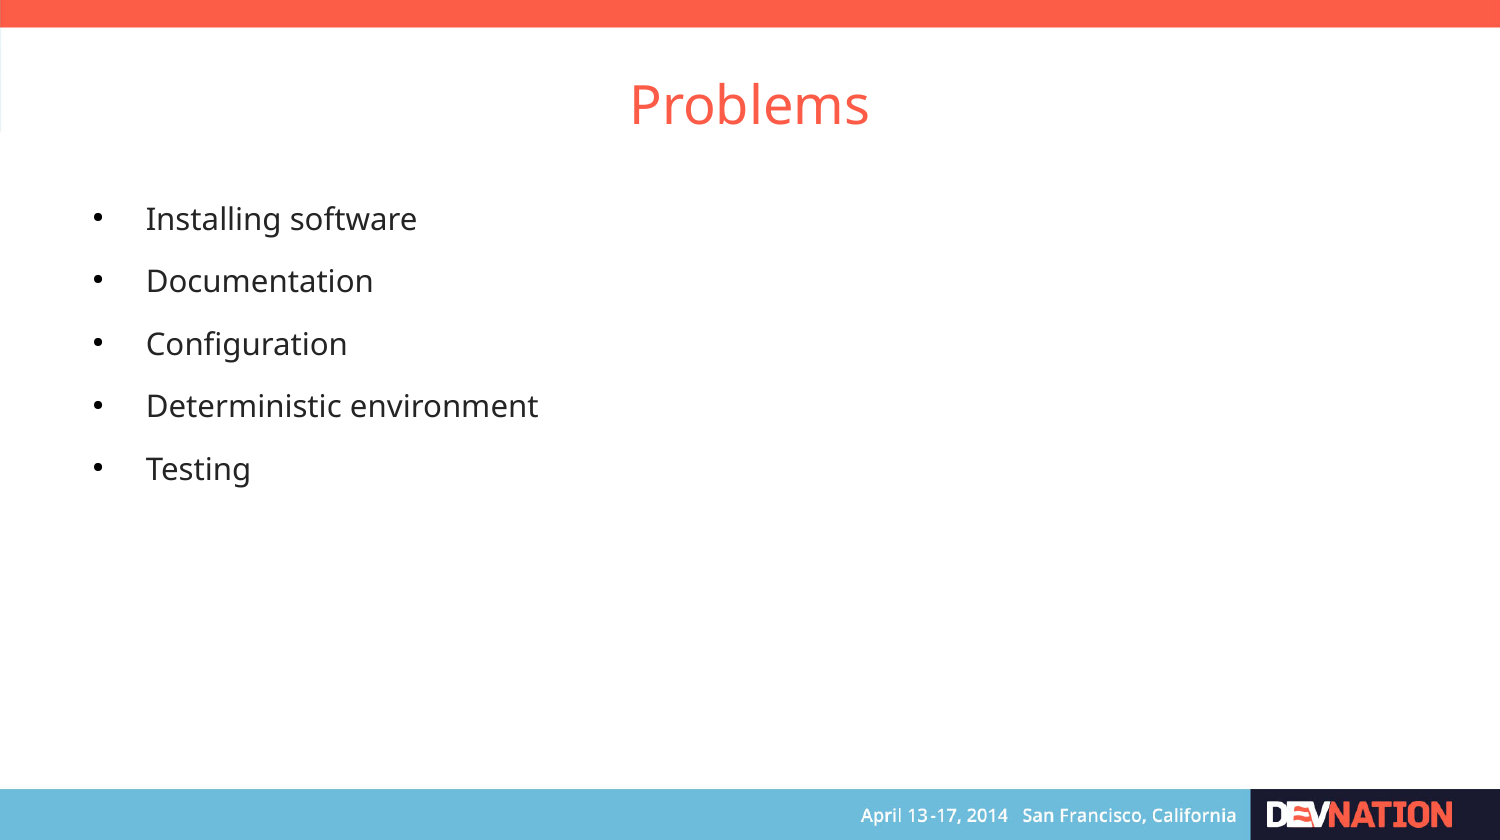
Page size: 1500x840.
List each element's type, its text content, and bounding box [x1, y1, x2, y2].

picture [0, 0, 1500, 840]
list Installing software Documentation Configuration Deterministic environment Testing [74, 196, 751, 751]
title Problems [74, 33, 1425, 174]
